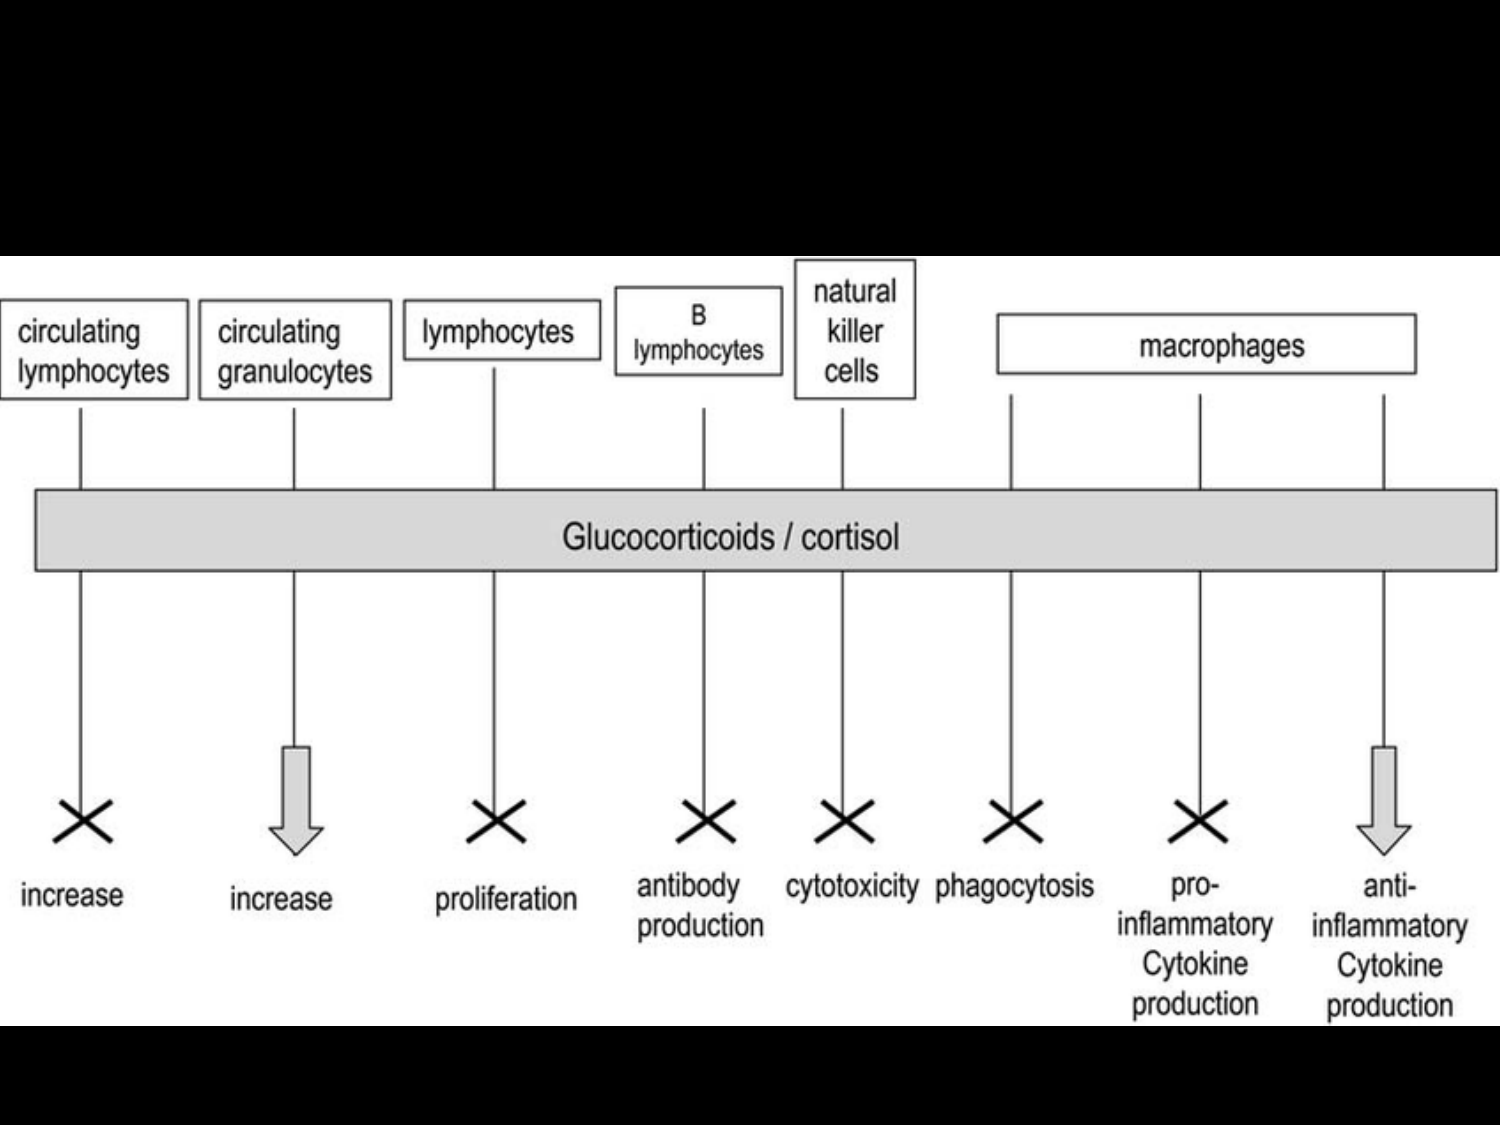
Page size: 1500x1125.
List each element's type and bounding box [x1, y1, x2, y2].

picture [0, 256, 1500, 1026]
